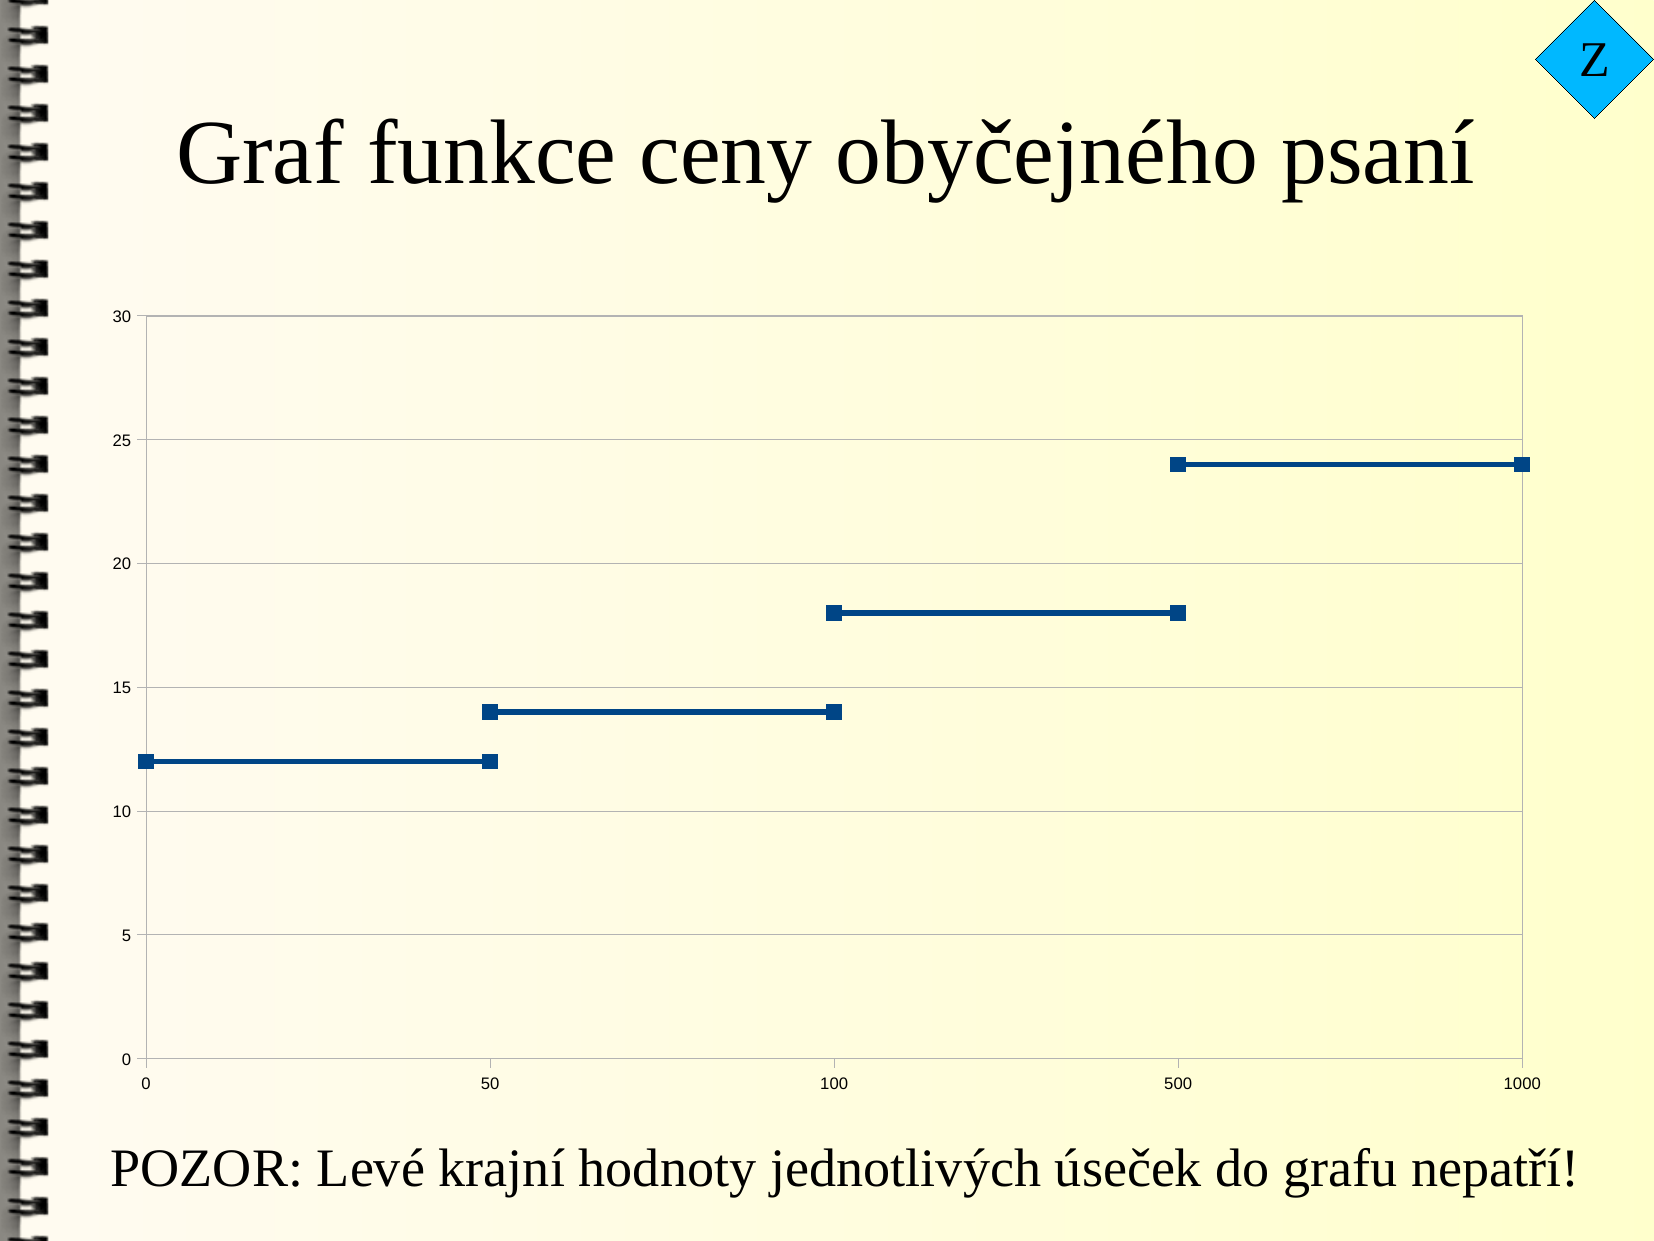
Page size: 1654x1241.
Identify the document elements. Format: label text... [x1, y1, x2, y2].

text_box Z [1535, 0, 1654, 119]
chart [82, 290, 1571, 1109]
picture [0, 0, 1654, 1241]
title Graf funkce ceny obyčejného psaní [82, 56, 1571, 250]
text_box POZOR: Levé krajní hodnoty jednotlivých úseček do grafu nepatří! [110, 1138, 1625, 1199]
